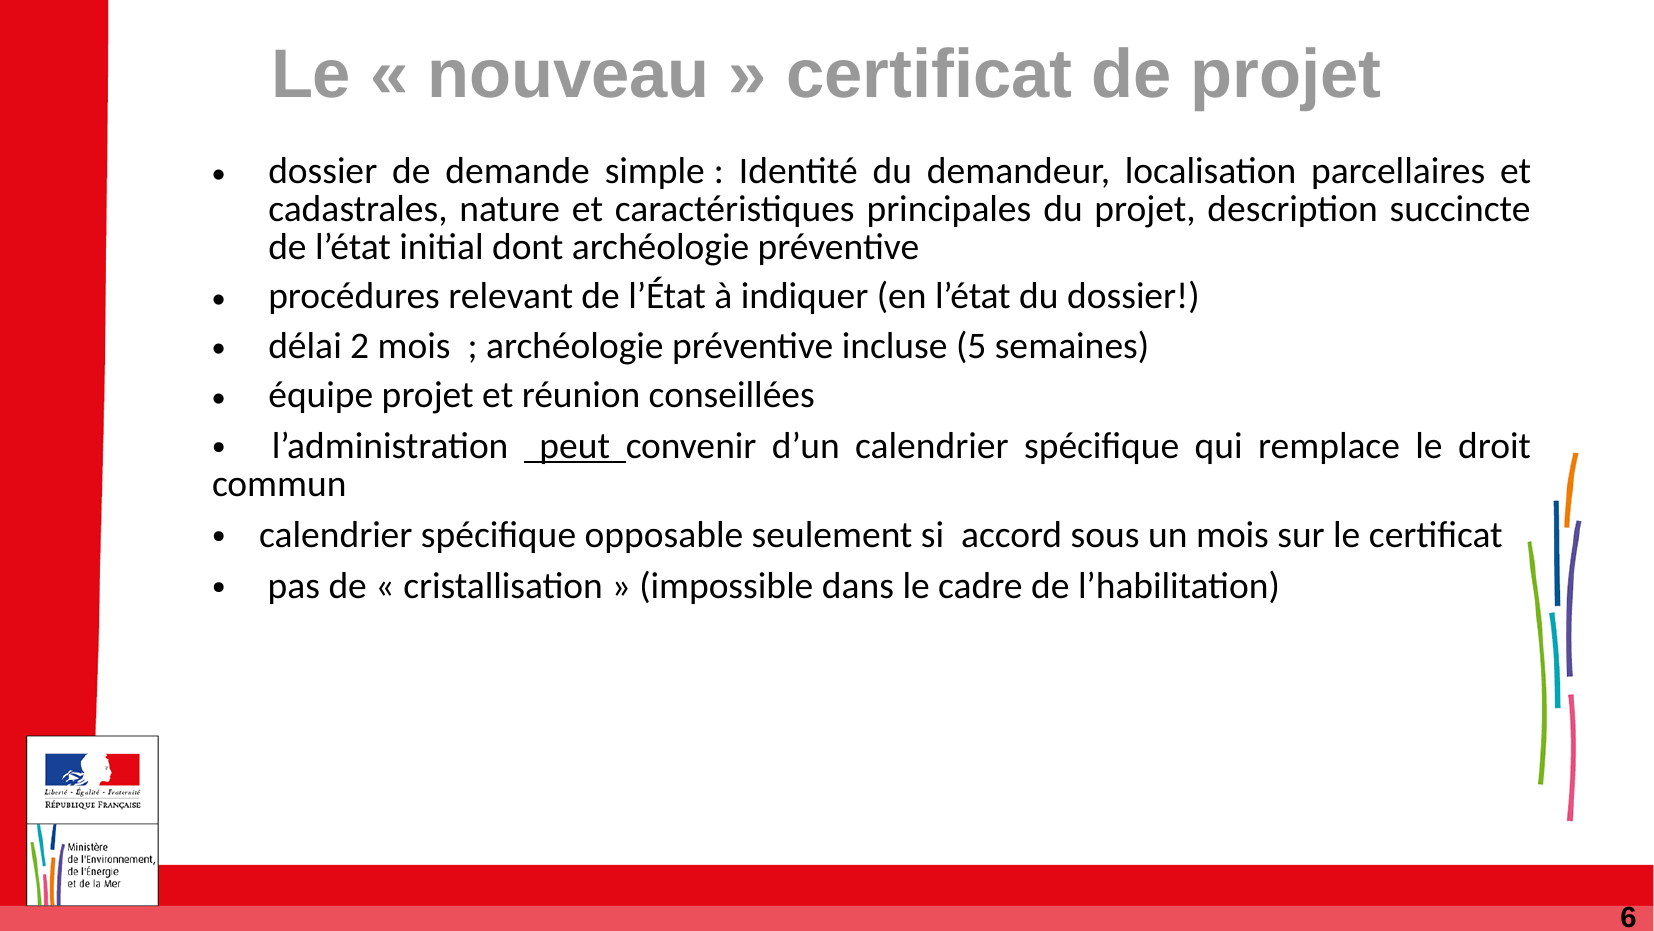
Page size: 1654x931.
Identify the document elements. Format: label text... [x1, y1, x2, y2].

picture [0, 0, 1654, 931]
title Le « nouveau » certificat de projet [82, 0, 1571, 152]
text_box dossier de demande simple : Identité du demandeur, localisation parcellaires et cadastrales, nature et caractéristiques principales du projet, description succincte de l’état initial dont archéologie préventive procédures relevant de l’État à indiquer (en l’état du dossier!) délai 2 mois ; archéologie préventive incluse (5 semaines) équipe projet et réunion conseillées l’administration peut convenir d’un calendrier spécifique qui remplace le droit commun calendrier spécifique opposable seulement si accord sous un mois sur le certificat pas de « cristallisation » (impossible dans le cadre de l’habilitation) [197, 98, 1547, 884]
